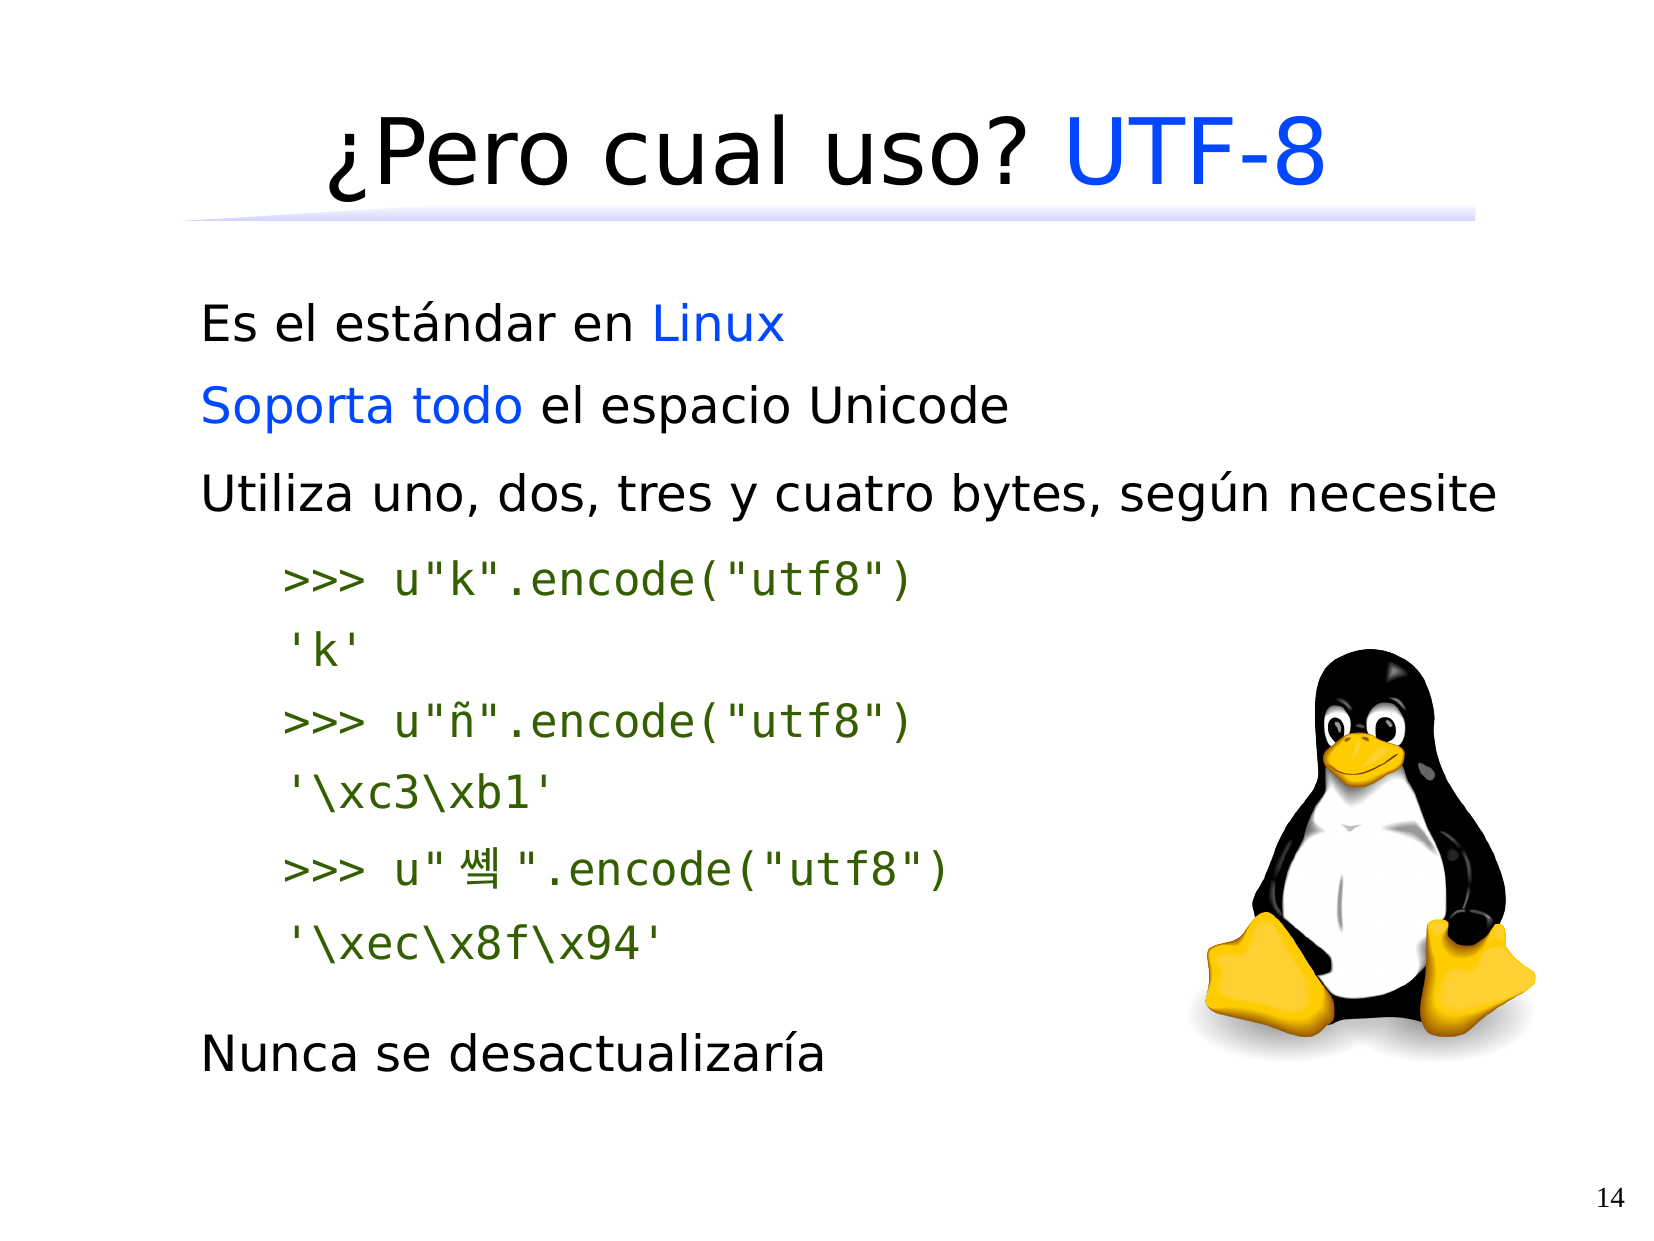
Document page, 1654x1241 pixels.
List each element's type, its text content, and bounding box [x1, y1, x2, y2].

title ¿Pero cual uso? UTF-8 [82, 49, 1571, 257]
list Es el estándar en Linux Soporta todo el espacio Unicode Utiliza uno, dos, tres y cuatro bytes, según necesite >>> u"k".encode("utf8") 'k' >>> u"ñ".encode("utf8") '\xc3\xb1' >>> u"쏔".encode("utf8") '\xec\x8f\x94' Nunca se desactualizaría [106, 295, 1595, 1099]
picture [1184, 649, 1536, 1063]
